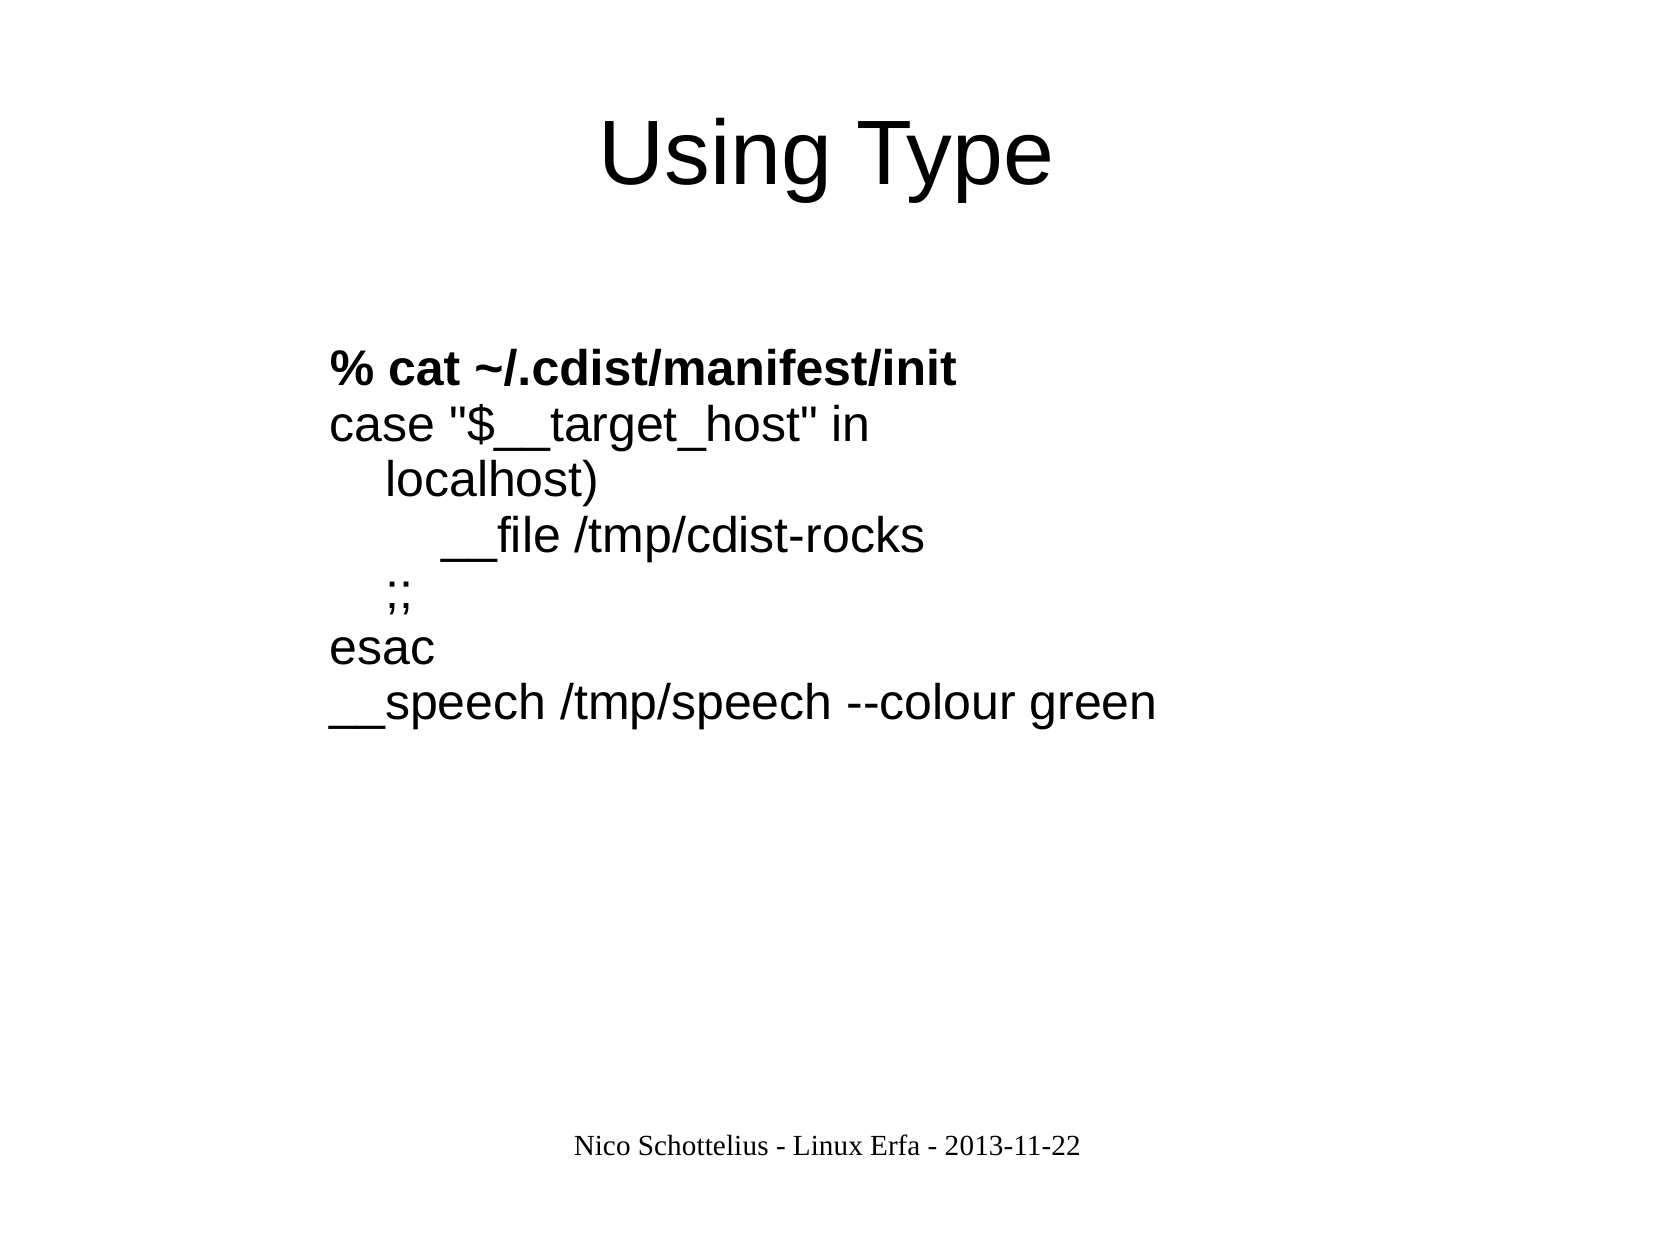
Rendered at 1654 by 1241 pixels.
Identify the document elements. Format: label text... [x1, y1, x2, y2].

title Using Type [82, 49, 1571, 257]
text_box % cat ~/.cdist/manifest/init case "$__target_host" in localhost) __file /tmp/cdist-rocks ;; esac __speech /tmp/speech --colour green [314, 332, 1440, 1065]
